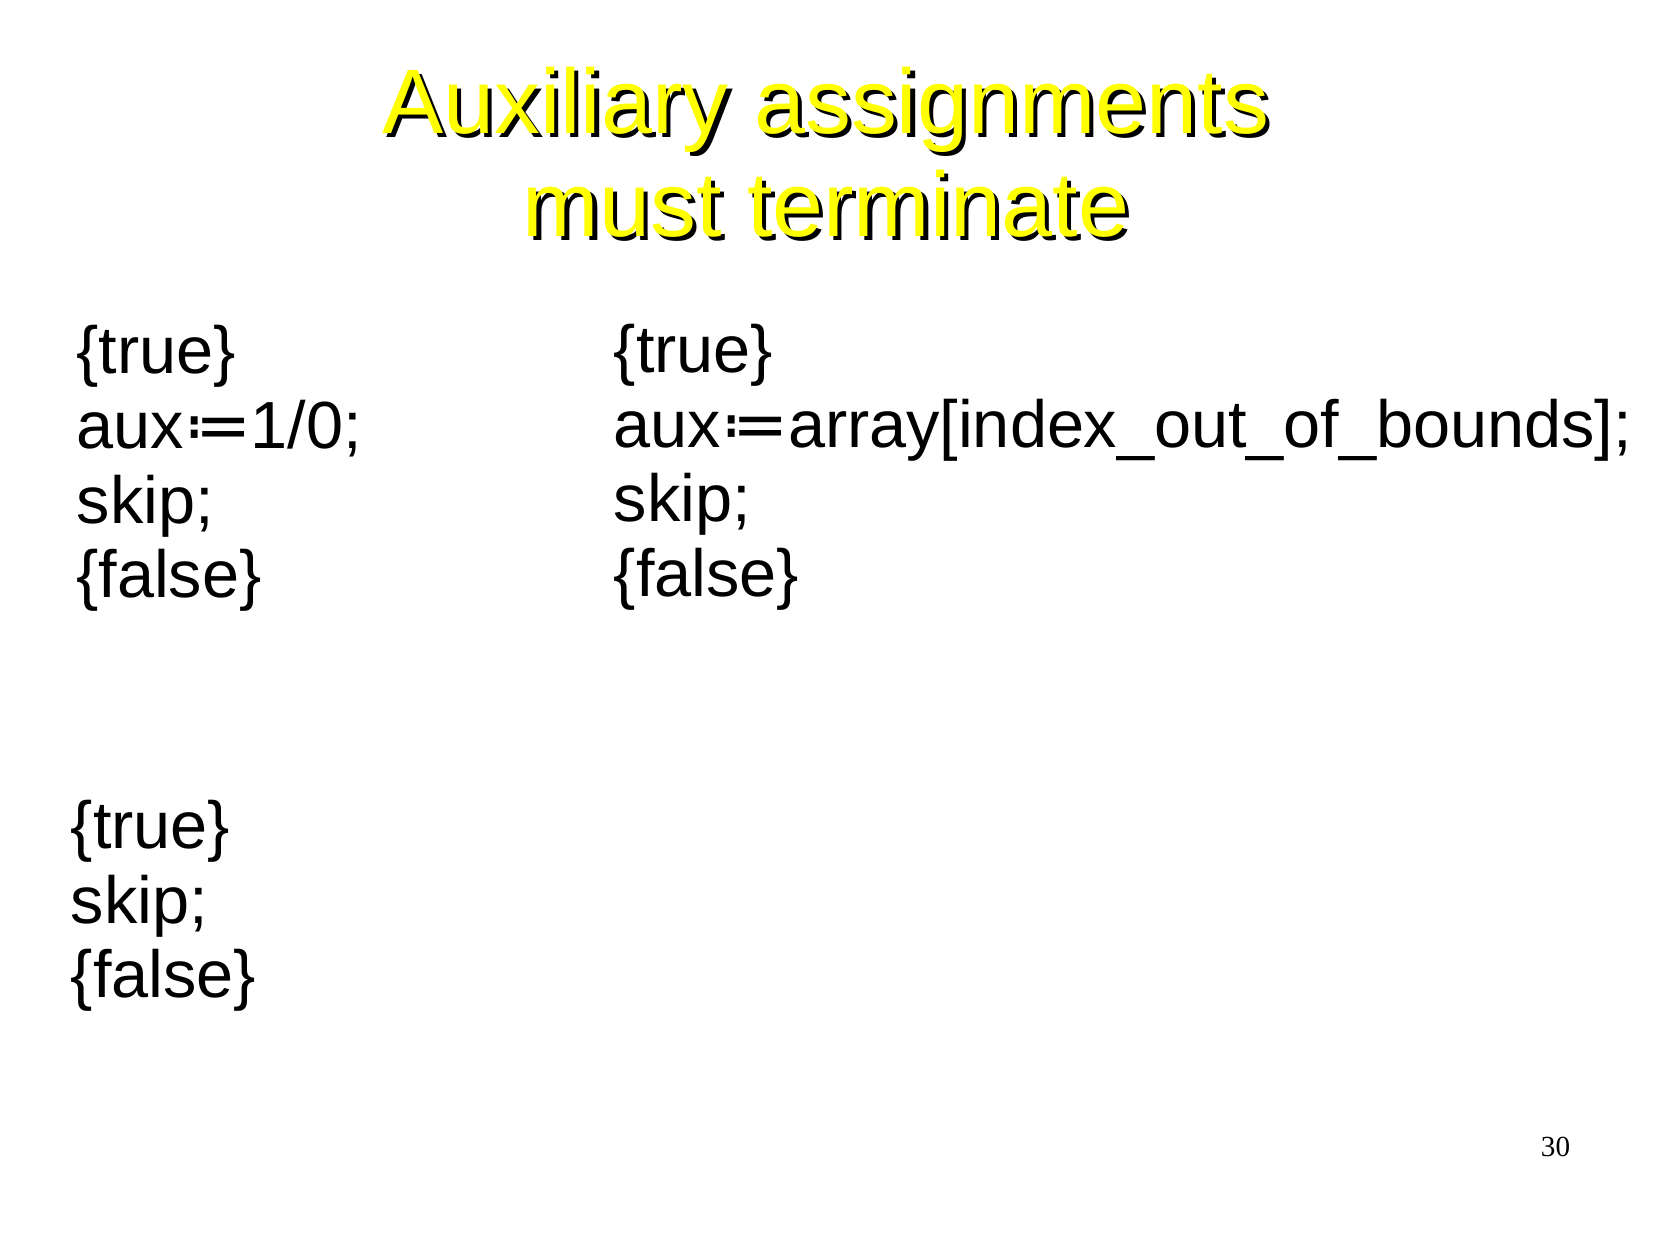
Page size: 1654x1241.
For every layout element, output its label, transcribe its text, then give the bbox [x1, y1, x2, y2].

text_box {true} aux≔array[index_out_of_bounds]; skip; {false} [613, 311, 1653, 612]
title Auxiliary assignments must terminate [82, 49, 1571, 257]
subtitle {true} aux≔1/0; skip; {false} [76, 313, 369, 613]
text_box {true} skip; {false} [70, 787, 263, 1013]
